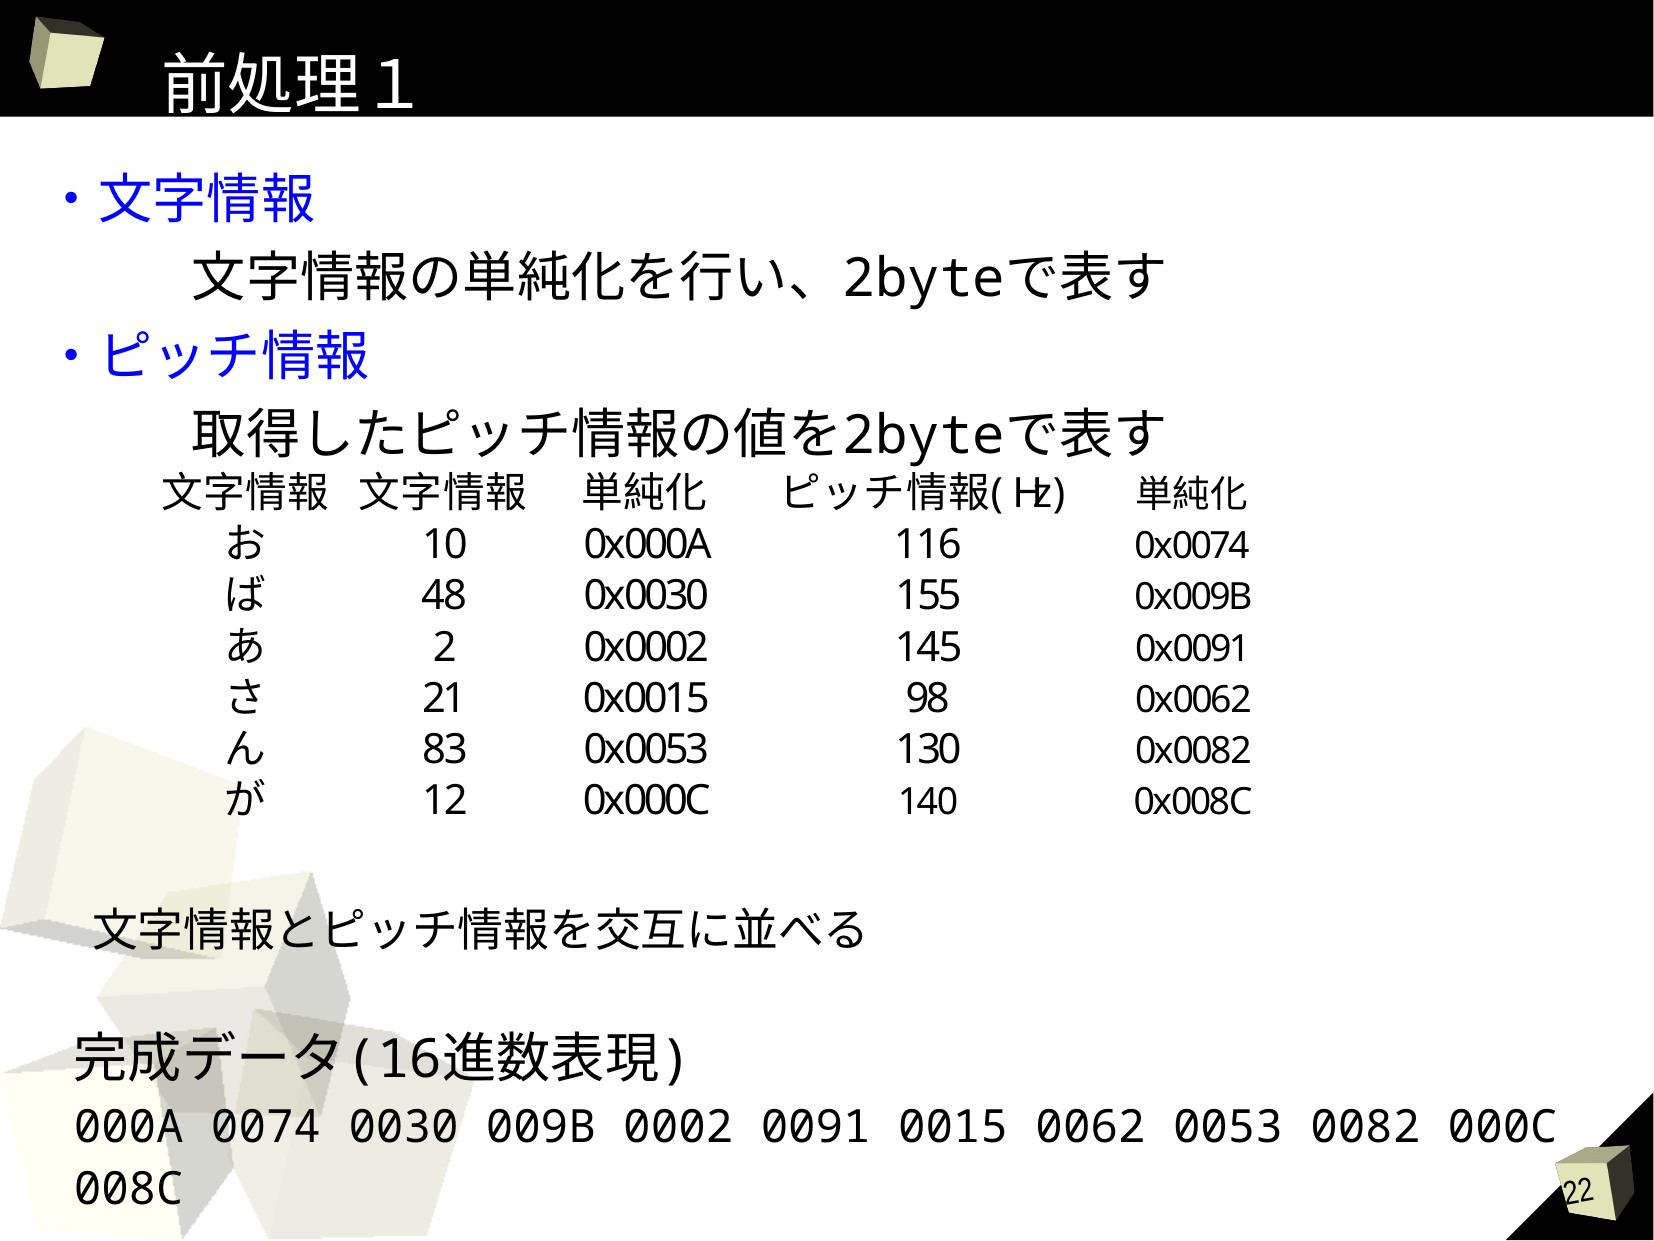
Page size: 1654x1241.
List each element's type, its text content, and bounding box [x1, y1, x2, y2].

text_box 文字情報とピッチ情報を交互に並べる [77, 885, 1063, 966]
picture [82, 1130, 94, 1139]
text_box ・文字情報 文字情報の単純化を行い、2byteで表す ・ピッチ情報 取得したピッチ情報の値を2byteで表す [29, 147, 1595, 397]
text_box 完成データ(16進数表現) 000A 0074 0030 009B 0002 0091 0015 0062 0053 0082 000C 008C [59, 1006, 1625, 1130]
picture [0, 726, 477, 1241]
picture [440, 1130, 452, 1139]
picture [384, 1130, 396, 1139]
chart [147, 464, 1278, 827]
picture [247, 1130, 259, 1139]
picture [357, 1130, 369, 1139]
picture [219, 1130, 231, 1139]
text_box 前処理１ [146, 23, 443, 119]
picture [110, 1130, 122, 1139]
picture [137, 1130, 149, 1139]
